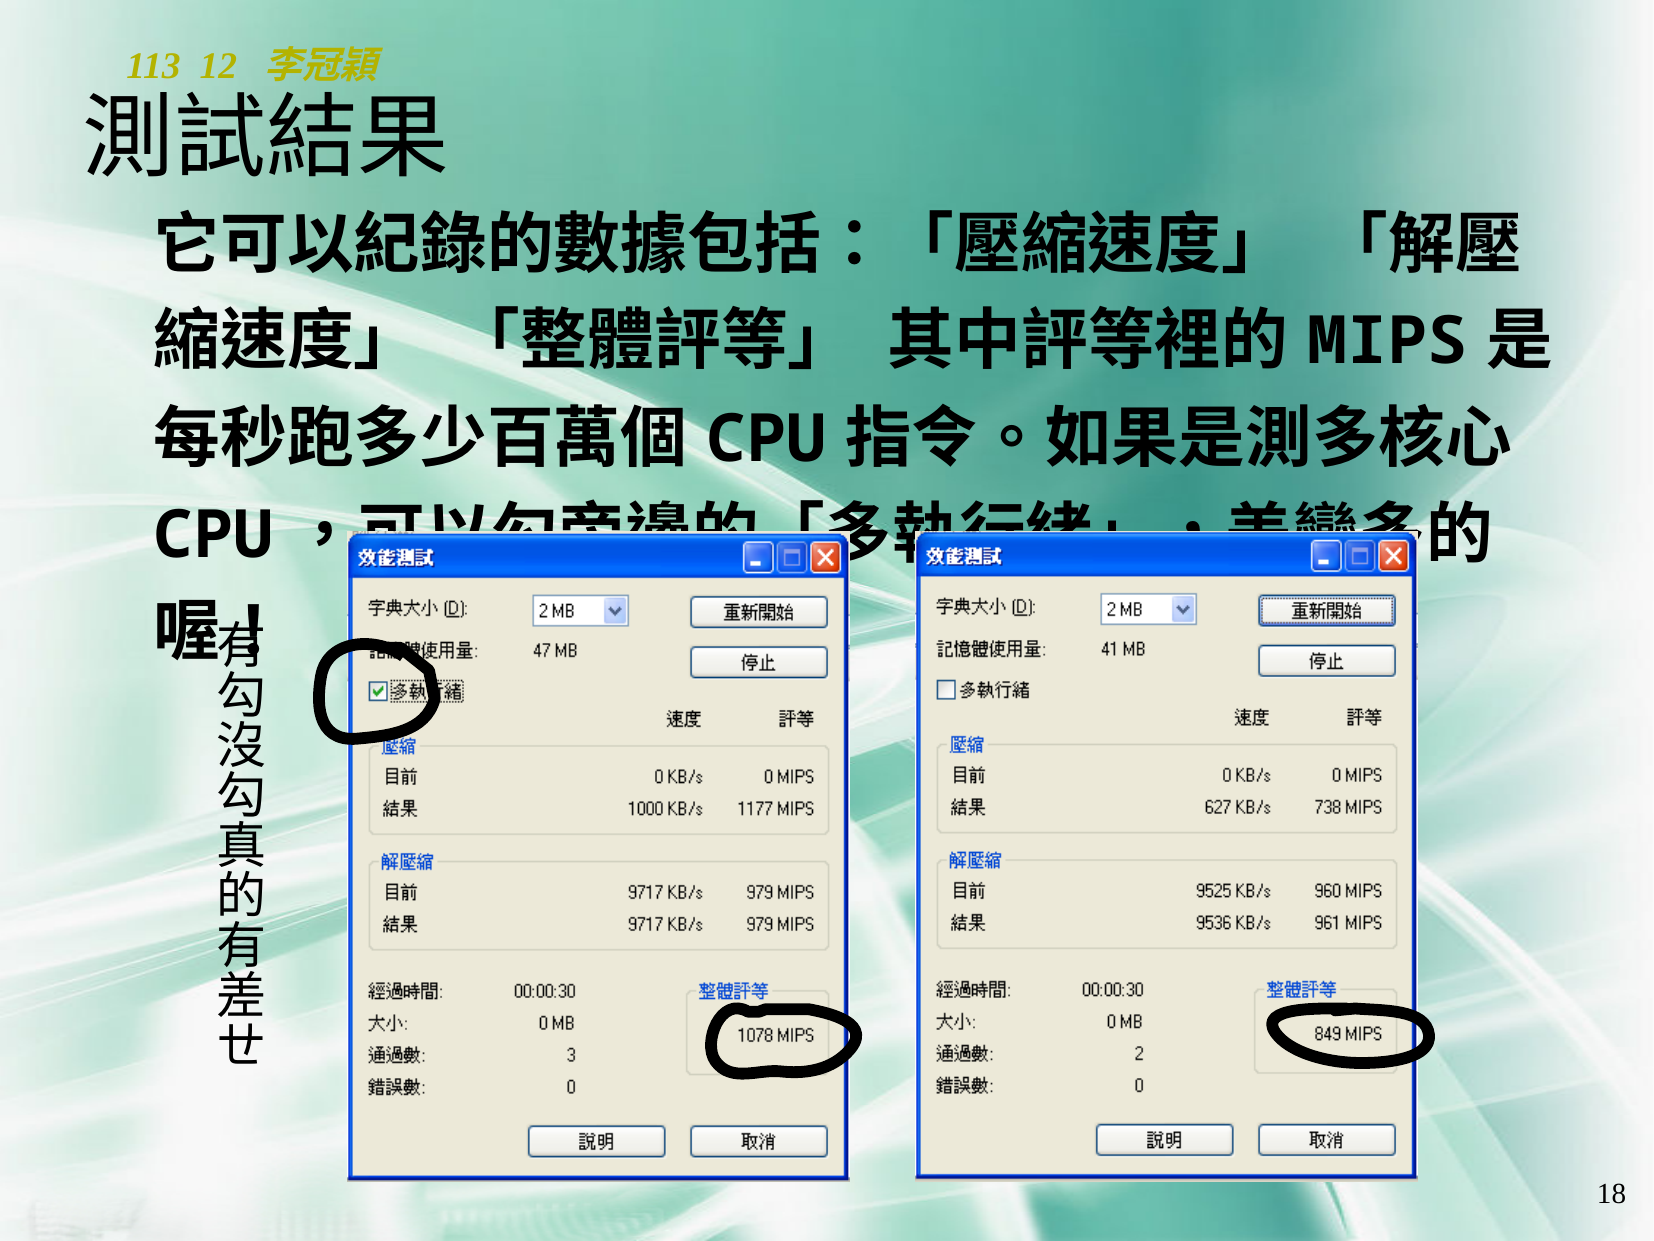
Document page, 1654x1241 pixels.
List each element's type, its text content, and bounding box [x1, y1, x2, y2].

text_box 有勾沒勾真的有差ㄝ [215, 620, 278, 1152]
picture [0, 0, 1654, 1241]
list 它可以紀錄的數據包括：「壓縮速度」 「解壓縮速度」 「整體評等」 其中評等裡的MIPS是每秒跑多少百萬個CPU指令。如果是測多核心CPU，可以勾旁邊的「多執行緒」，差蠻多的喔！ [82, 189, 1571, 1009]
title 測試結果 [82, 25, 1571, 189]
